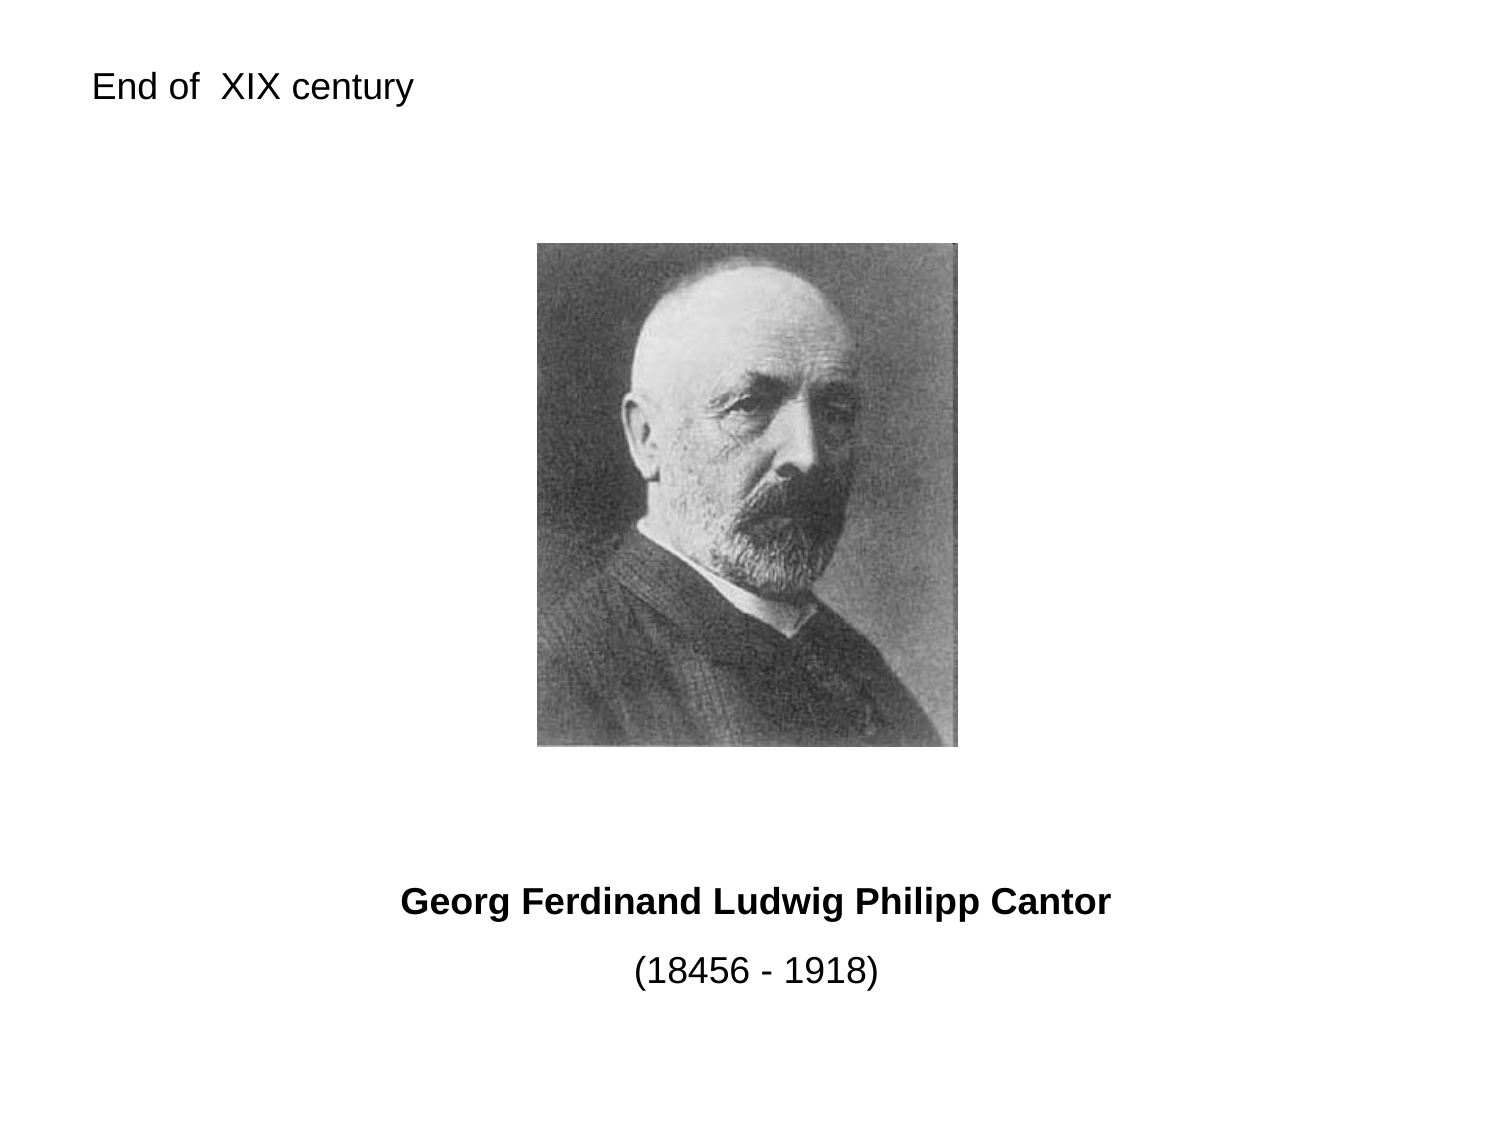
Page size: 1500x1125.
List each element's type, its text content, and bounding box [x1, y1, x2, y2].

text_box End of XIX century [76, 54, 1424, 116]
picture [537, 243, 958, 747]
text_box Georg Ferdinand Ludwig Philipp Cantor (18456 - 1918) [147, 869, 1377, 999]
